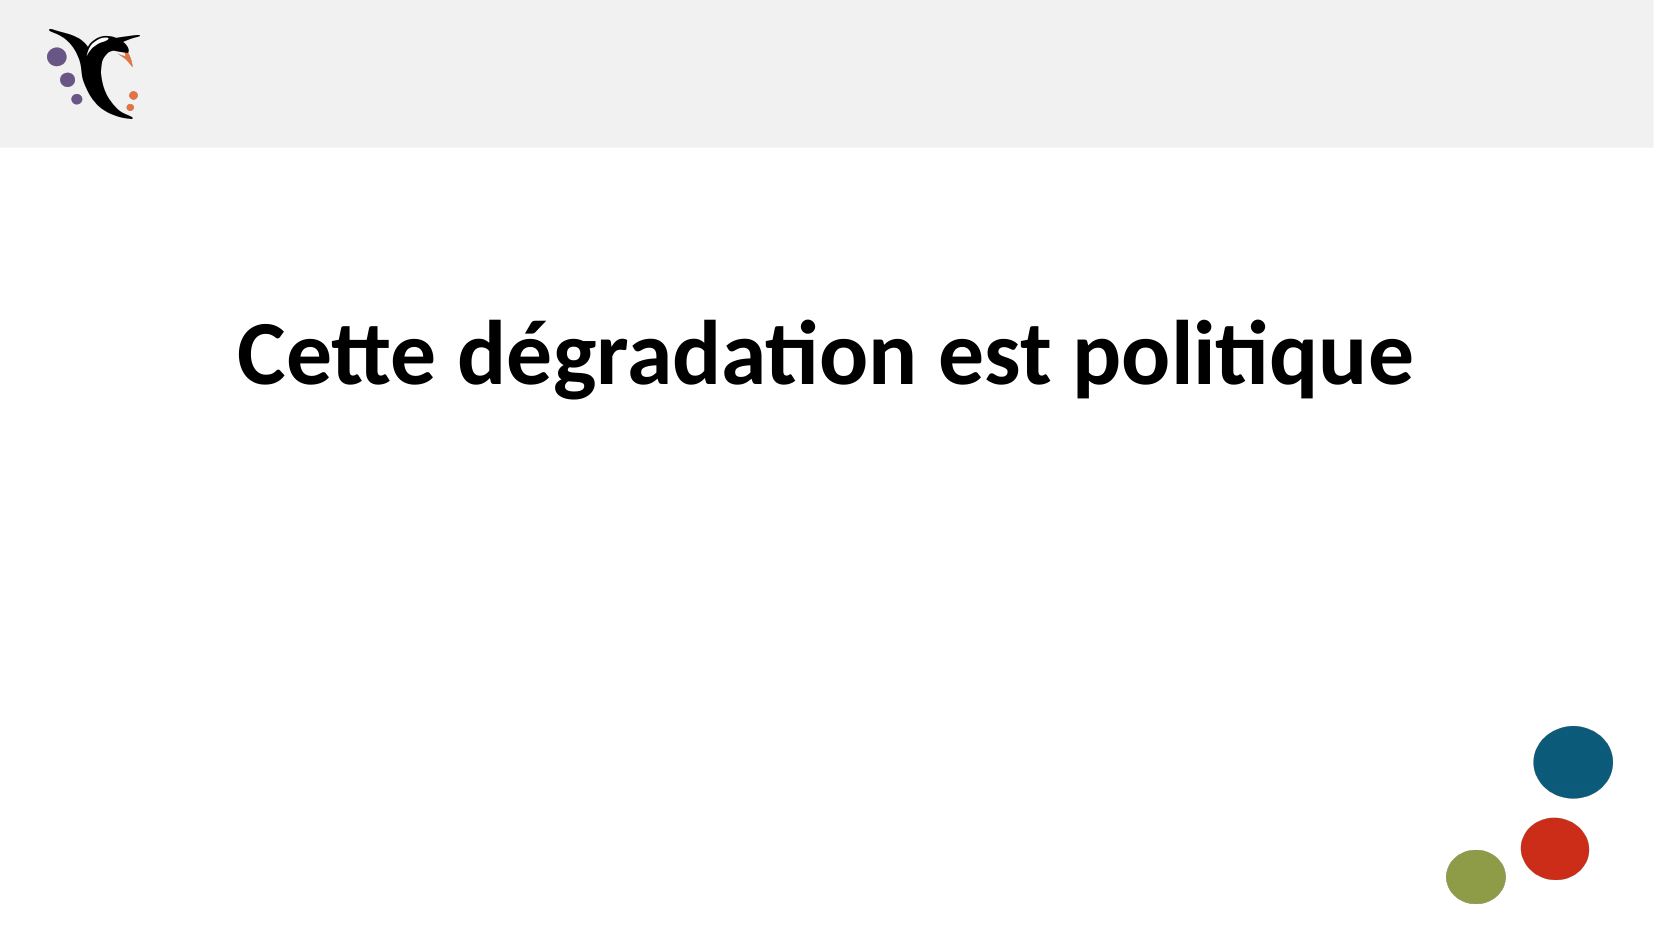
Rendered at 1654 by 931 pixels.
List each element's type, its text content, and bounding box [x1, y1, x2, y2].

picture [1446, 726, 1613, 904]
picture [47, 29, 82, 119]
subtitle Cette dégradation est politique [82, 1, 1571, 722]
